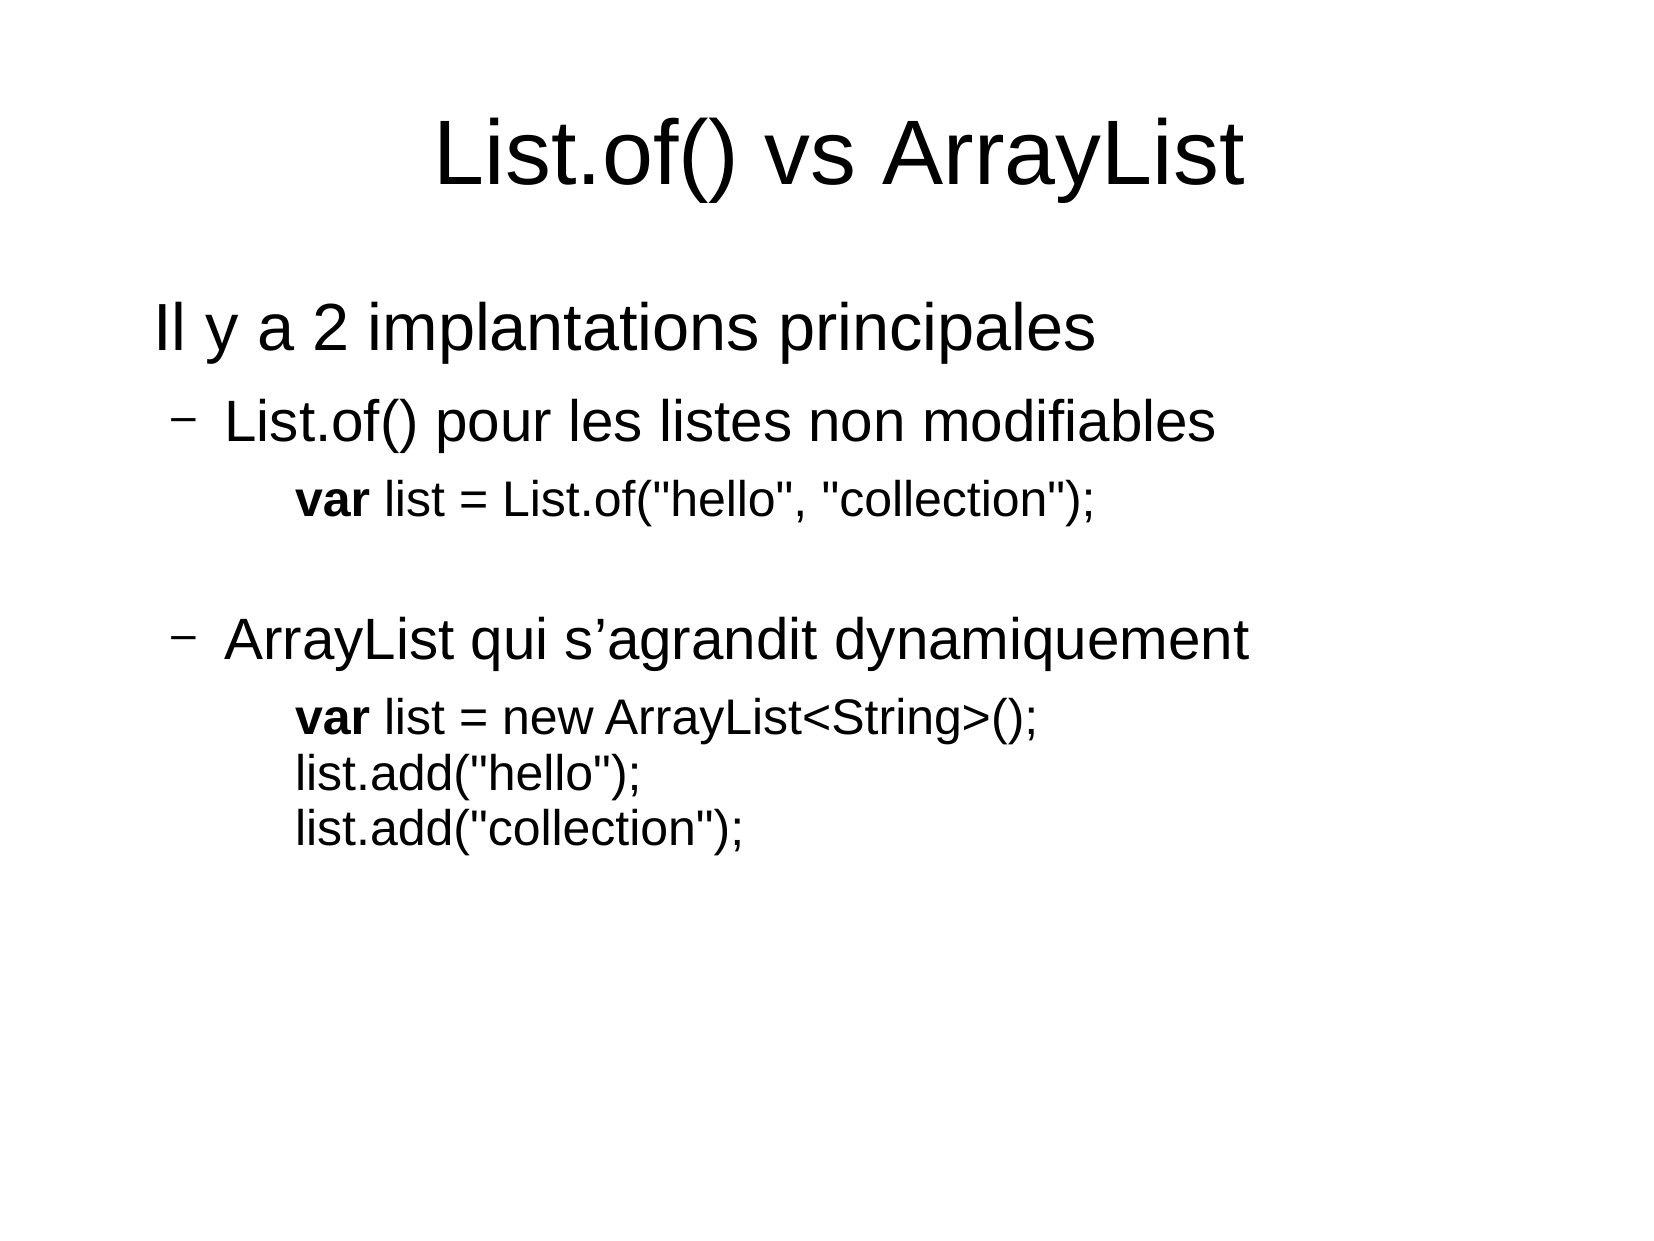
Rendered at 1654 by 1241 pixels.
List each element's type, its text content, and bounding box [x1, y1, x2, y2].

list Il y a 2 implantations principales List.of() pour les listes non modifiables var list = List.of("hello", "collection"); ArrayList qui s’agrandit dynamiquement var list = new ArrayList<String>(); list.add("hello"); list.add("collection"); [82, 290, 1571, 1010]
title List.of() vs ArrayList [82, 49, 1571, 257]
